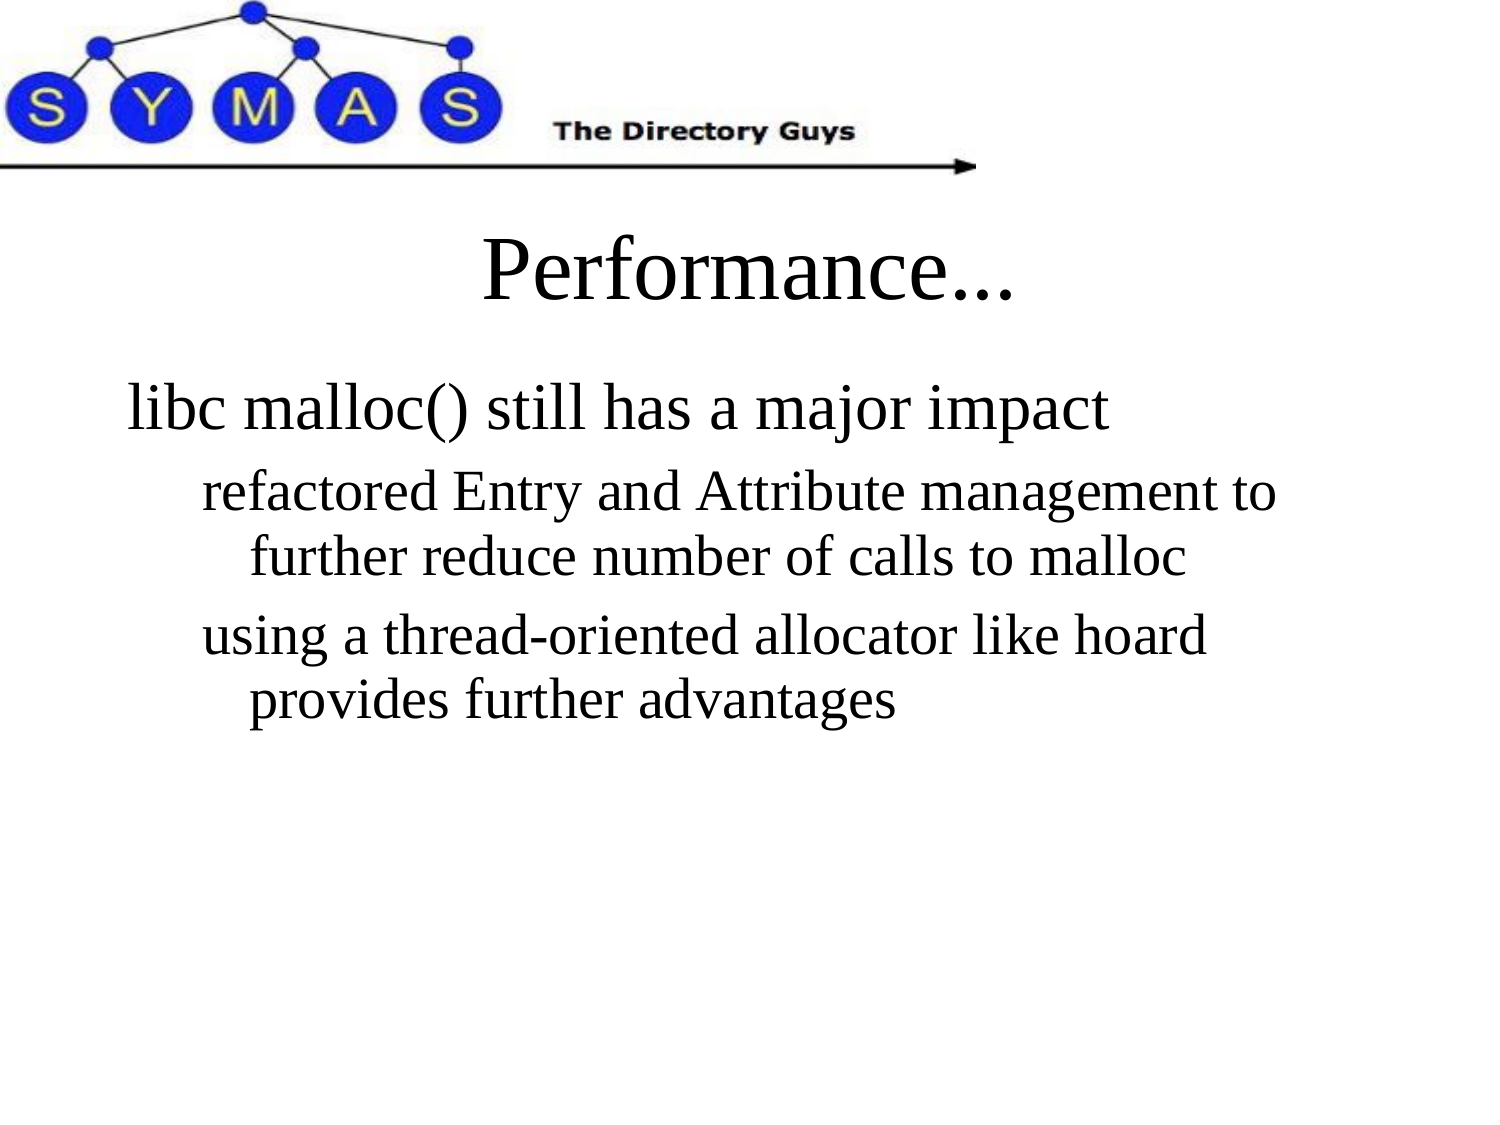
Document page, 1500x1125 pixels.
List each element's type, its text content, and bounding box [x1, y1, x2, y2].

picture [0, 0, 976, 188]
title Performance... [112, 187, 1388, 351]
list libc malloc() still has a major impact refactored Entry and Attribute management to further reduce number of calls to malloc using a thread-oriented allocator like hoard provides further advantages [112, 362, 1388, 1038]
